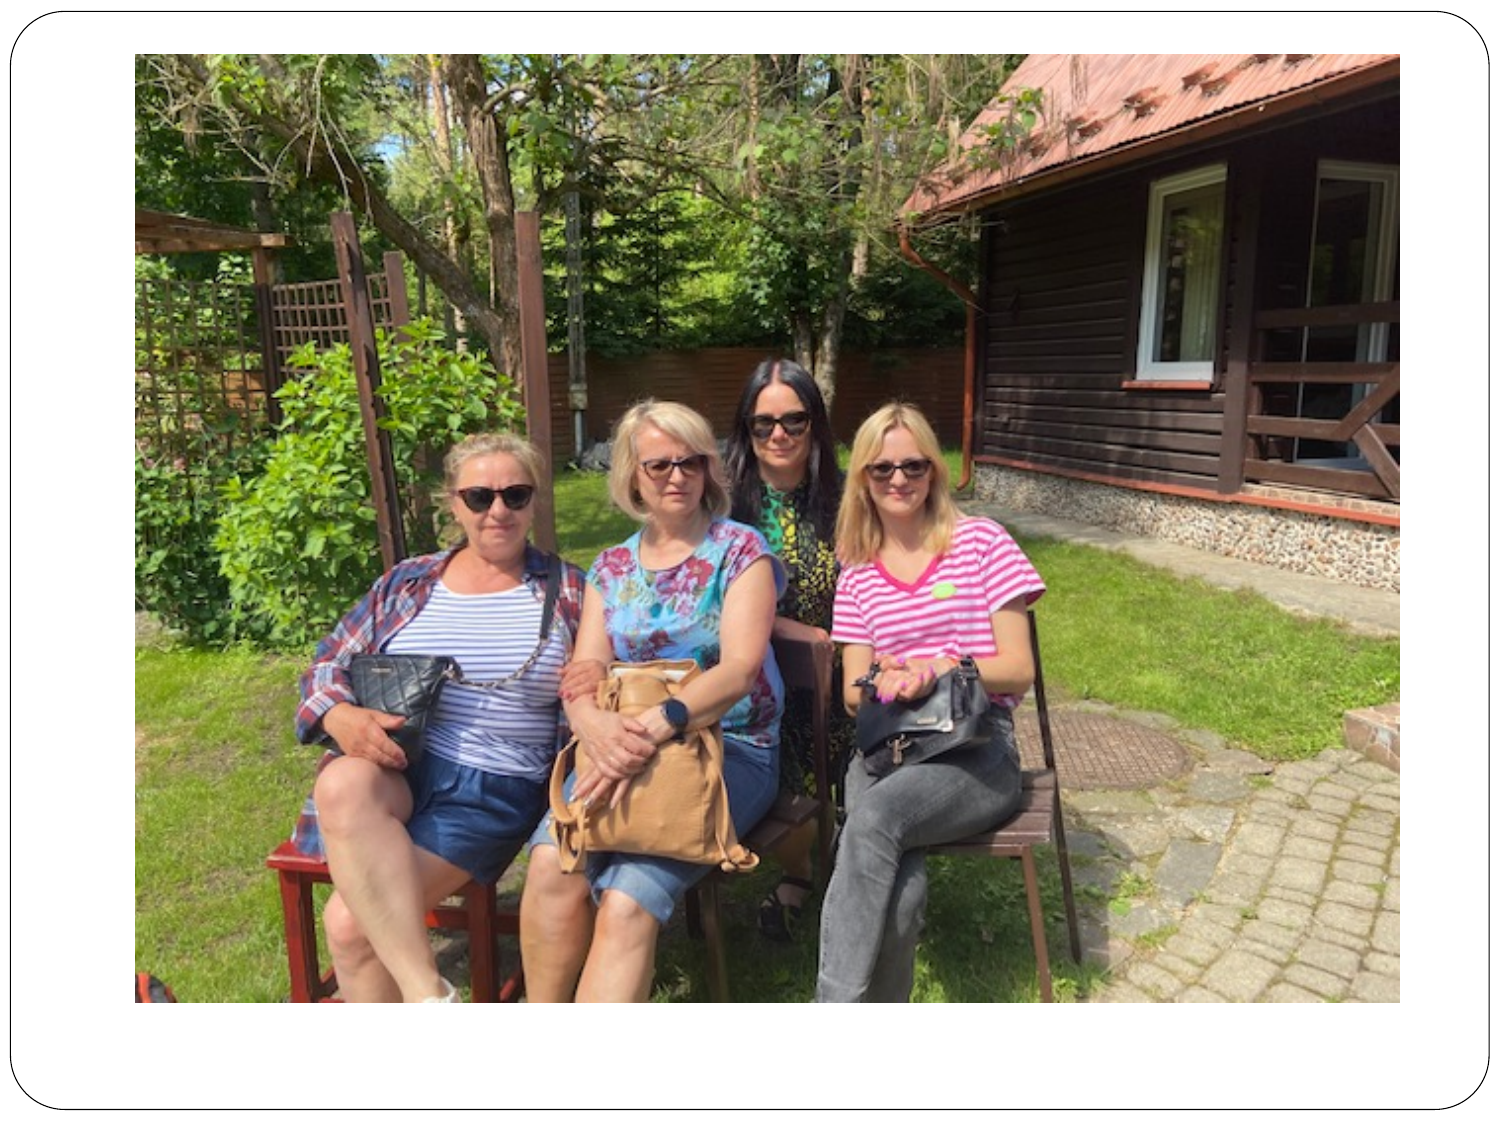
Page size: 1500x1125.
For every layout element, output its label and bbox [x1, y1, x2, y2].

picture [135, 54, 1400, 1003]
